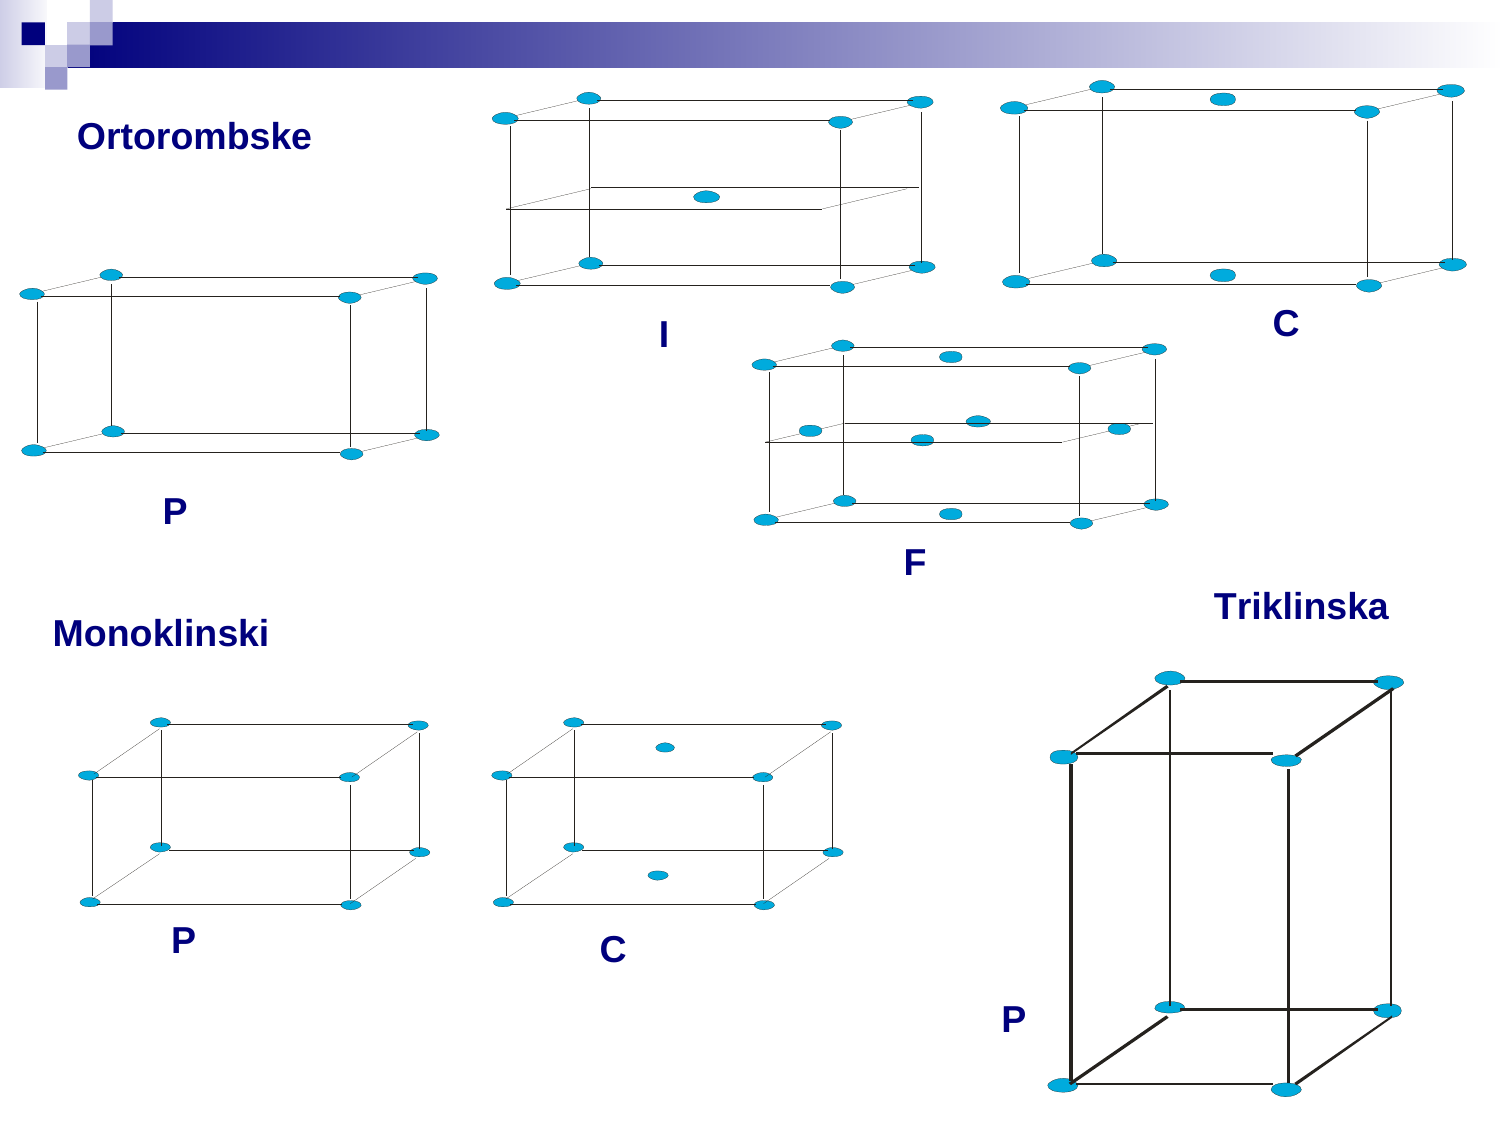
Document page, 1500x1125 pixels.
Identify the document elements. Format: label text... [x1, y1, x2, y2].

text_box I [643, 302, 685, 364]
text_box F [888, 530, 942, 591]
chart [750, 338, 1173, 532]
chart [490, 716, 846, 913]
chart [76, 716, 432, 913]
text_box C [1257, 290, 1328, 352]
text_box C [584, 916, 642, 978]
chart [17, 267, 443, 463]
chart [998, 78, 1471, 295]
text_box Triklinska [1199, 574, 1404, 635]
text_box P [147, 479, 203, 541]
text_box P [986, 987, 1042, 1049]
chart [1045, 668, 1407, 1100]
text_box Monoklinski [38, 601, 285, 662]
text_box P [156, 908, 211, 969]
text_box Ortorombske [62, 104, 328, 166]
chart [490, 90, 940, 296]
